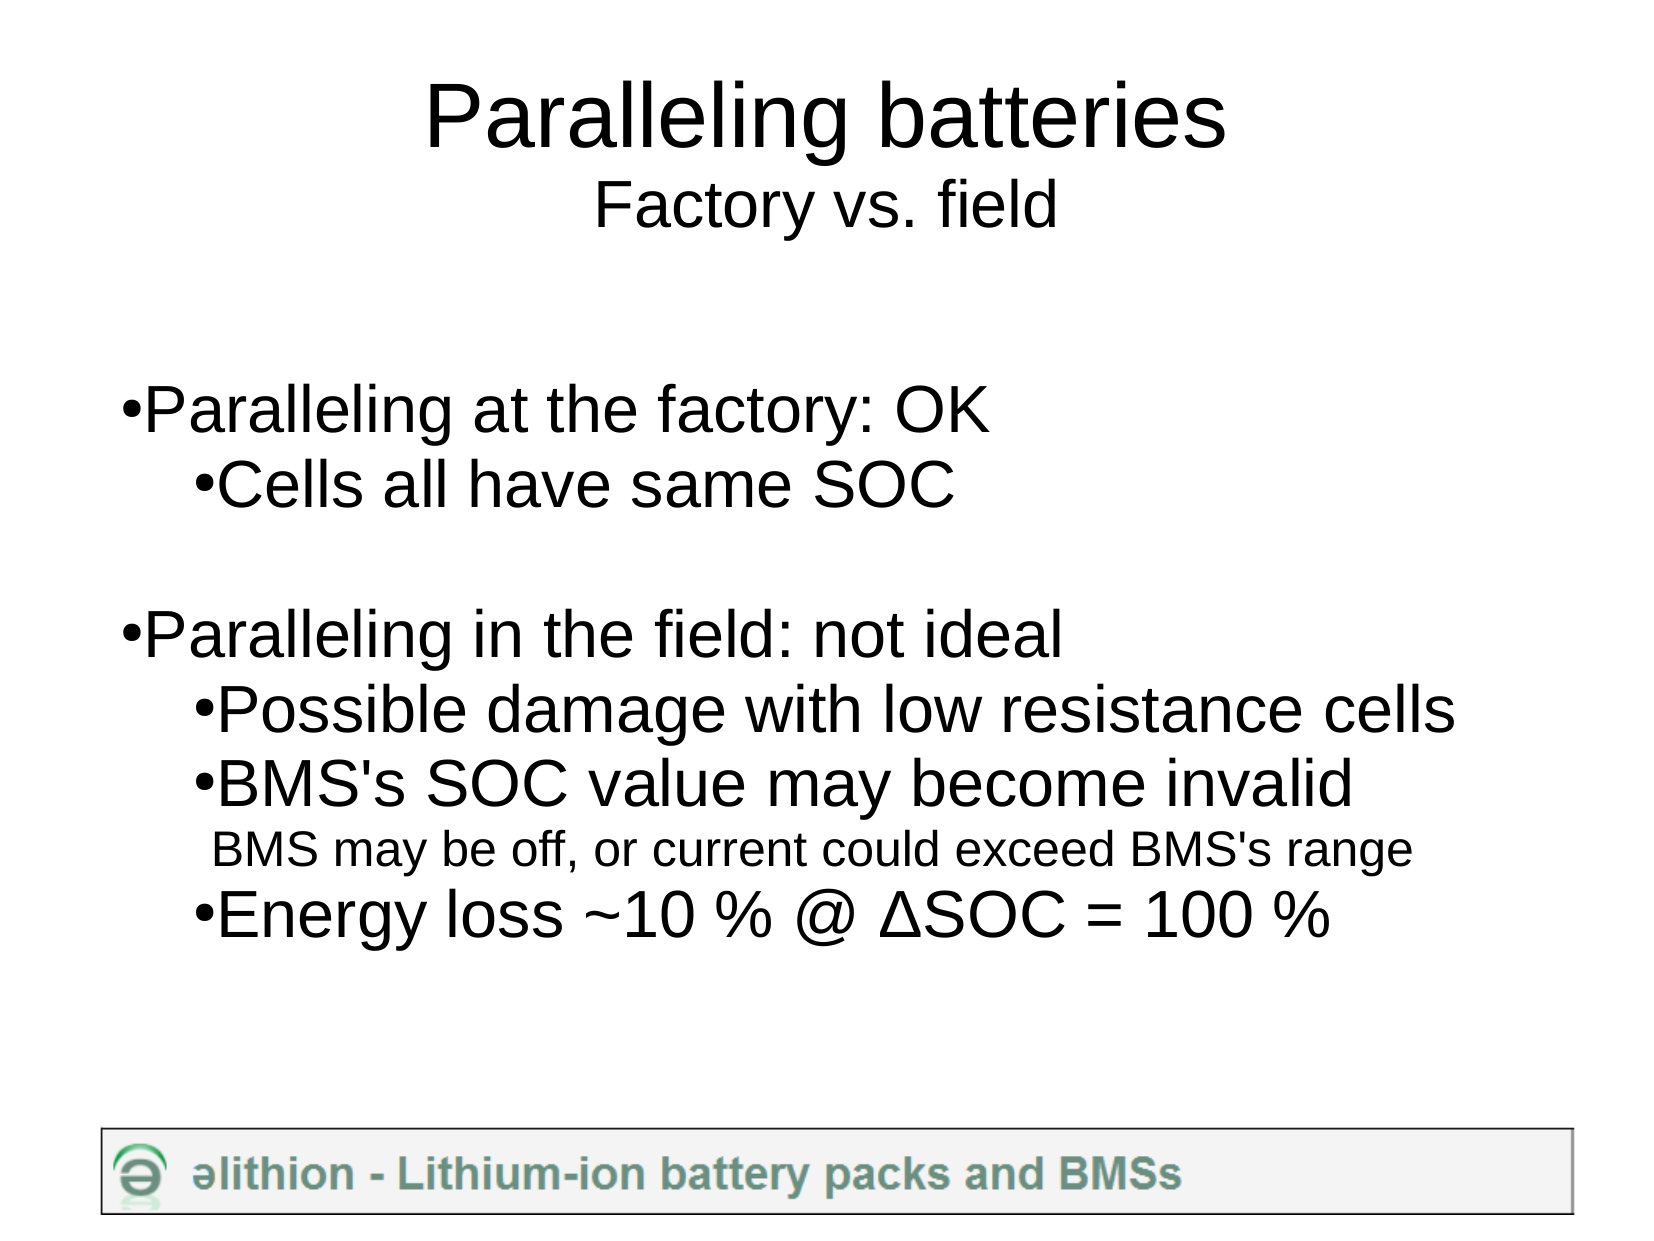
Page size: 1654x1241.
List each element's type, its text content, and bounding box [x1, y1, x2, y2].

picture [98, 1125, 1576, 1215]
subtitle Paralleling at the factory: OK Cells all have same SOC Paralleling in the field: not ideal Possible damage with low resistance cells BMS's SOC value may become invalid BMS may be off, or current could exceed BMS's range Energy loss ~10 % @ ΔSOC = 100 % [82, 372, 1571, 1027]
title Paralleling batteries Factory vs. field [82, 64, 1571, 242]
